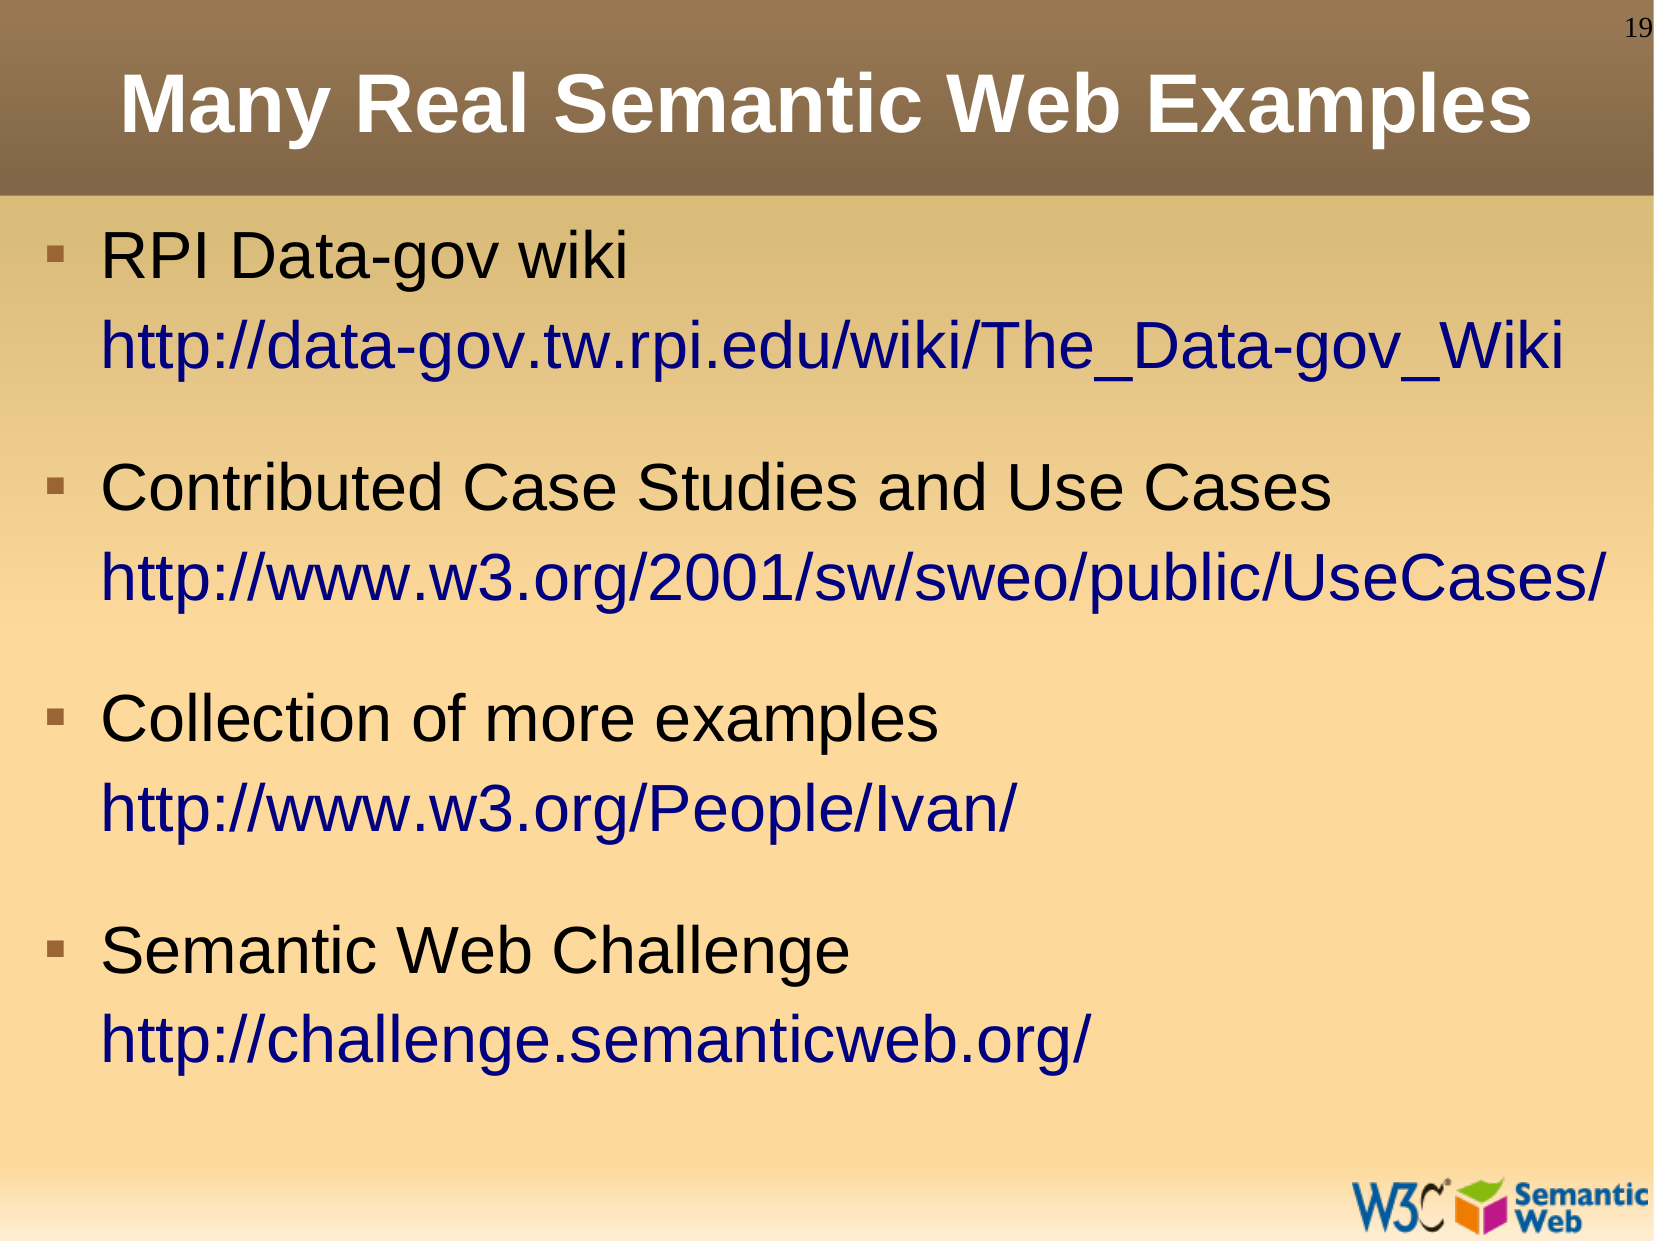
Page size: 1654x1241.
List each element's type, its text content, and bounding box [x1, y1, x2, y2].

picture [0, 208, 1654, 1241]
title Many Real Semantic Web Examples [0, 0, 1654, 208]
list RPI Data-gov wiki http://data-gov.tw.rpi.edu/wiki/The_Data-gov_Wiki Contributed Case Studies and Use Cases http://www.w3.org/2001/sw/sweo/public/UseCases/ Collection of more examples http://www.w3.org/People/Ivan/ Semantic Web Challenge http://challenge.semanticweb.org/ [29, 218, 1624, 1205]
